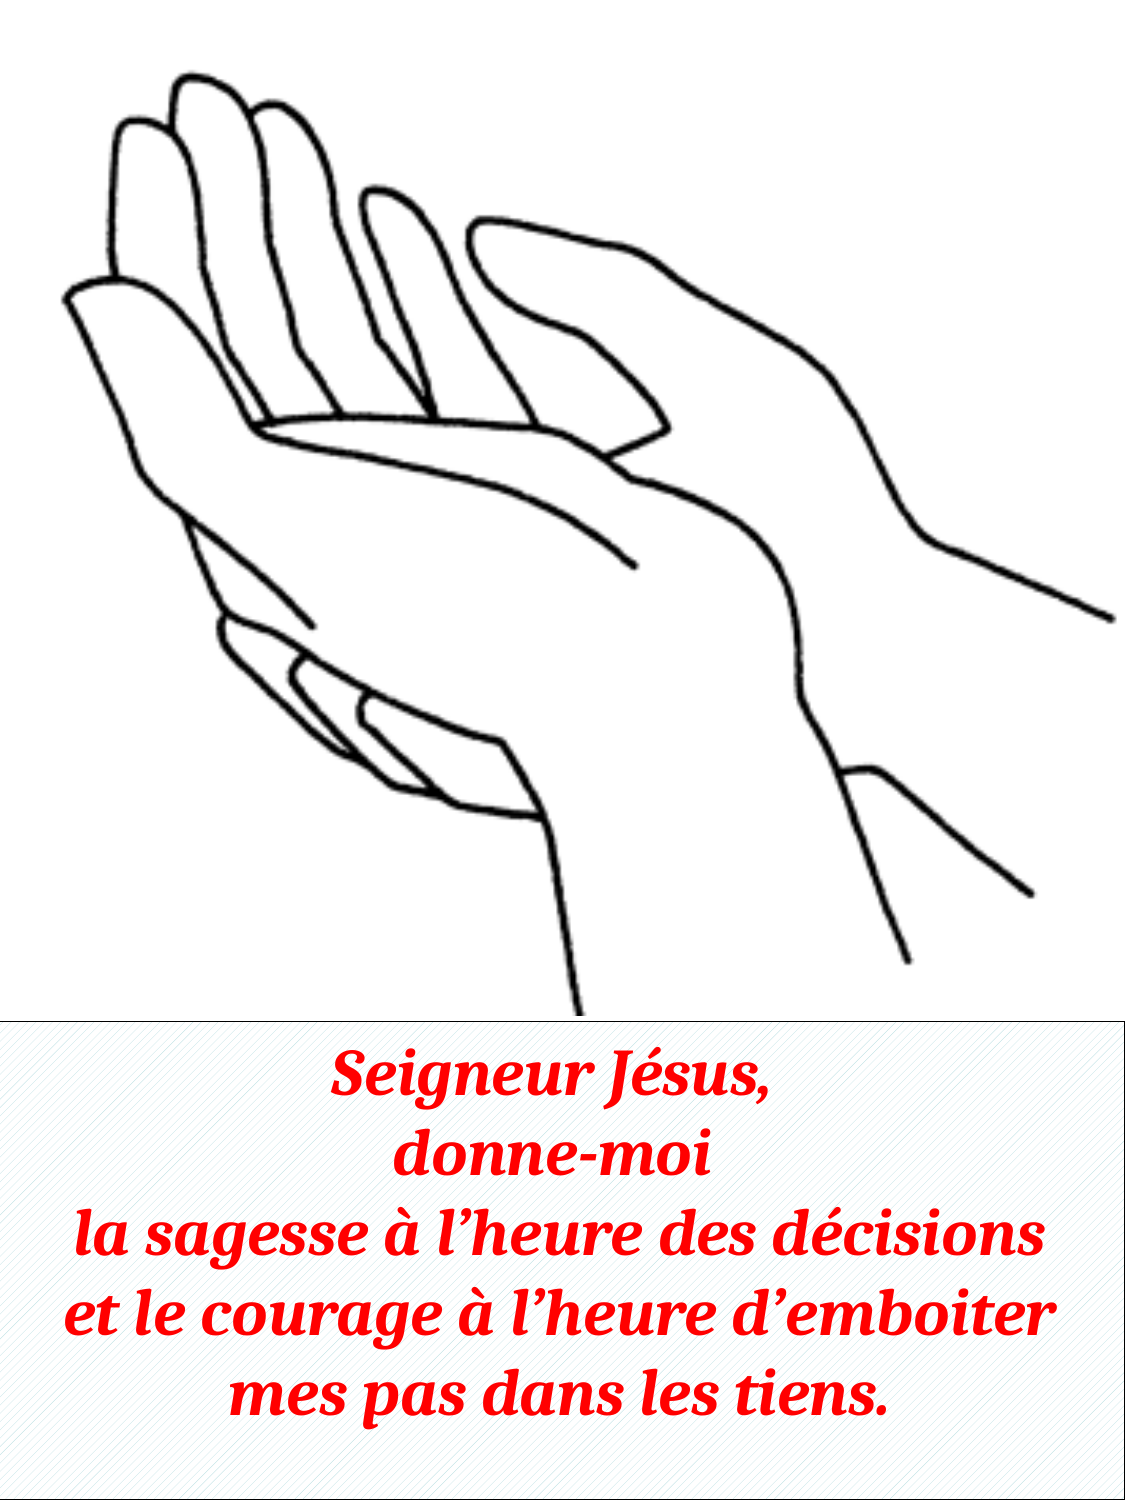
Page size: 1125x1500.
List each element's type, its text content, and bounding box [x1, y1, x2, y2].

picture [0, 0, 1125, 1016]
text_box Seigneur Jésus, donne-moi la sagesse à l’heure des décisions et le courage à l’heure d’emboiter mes pas dans les tiens. [0, 1021, 1125, 1500]
